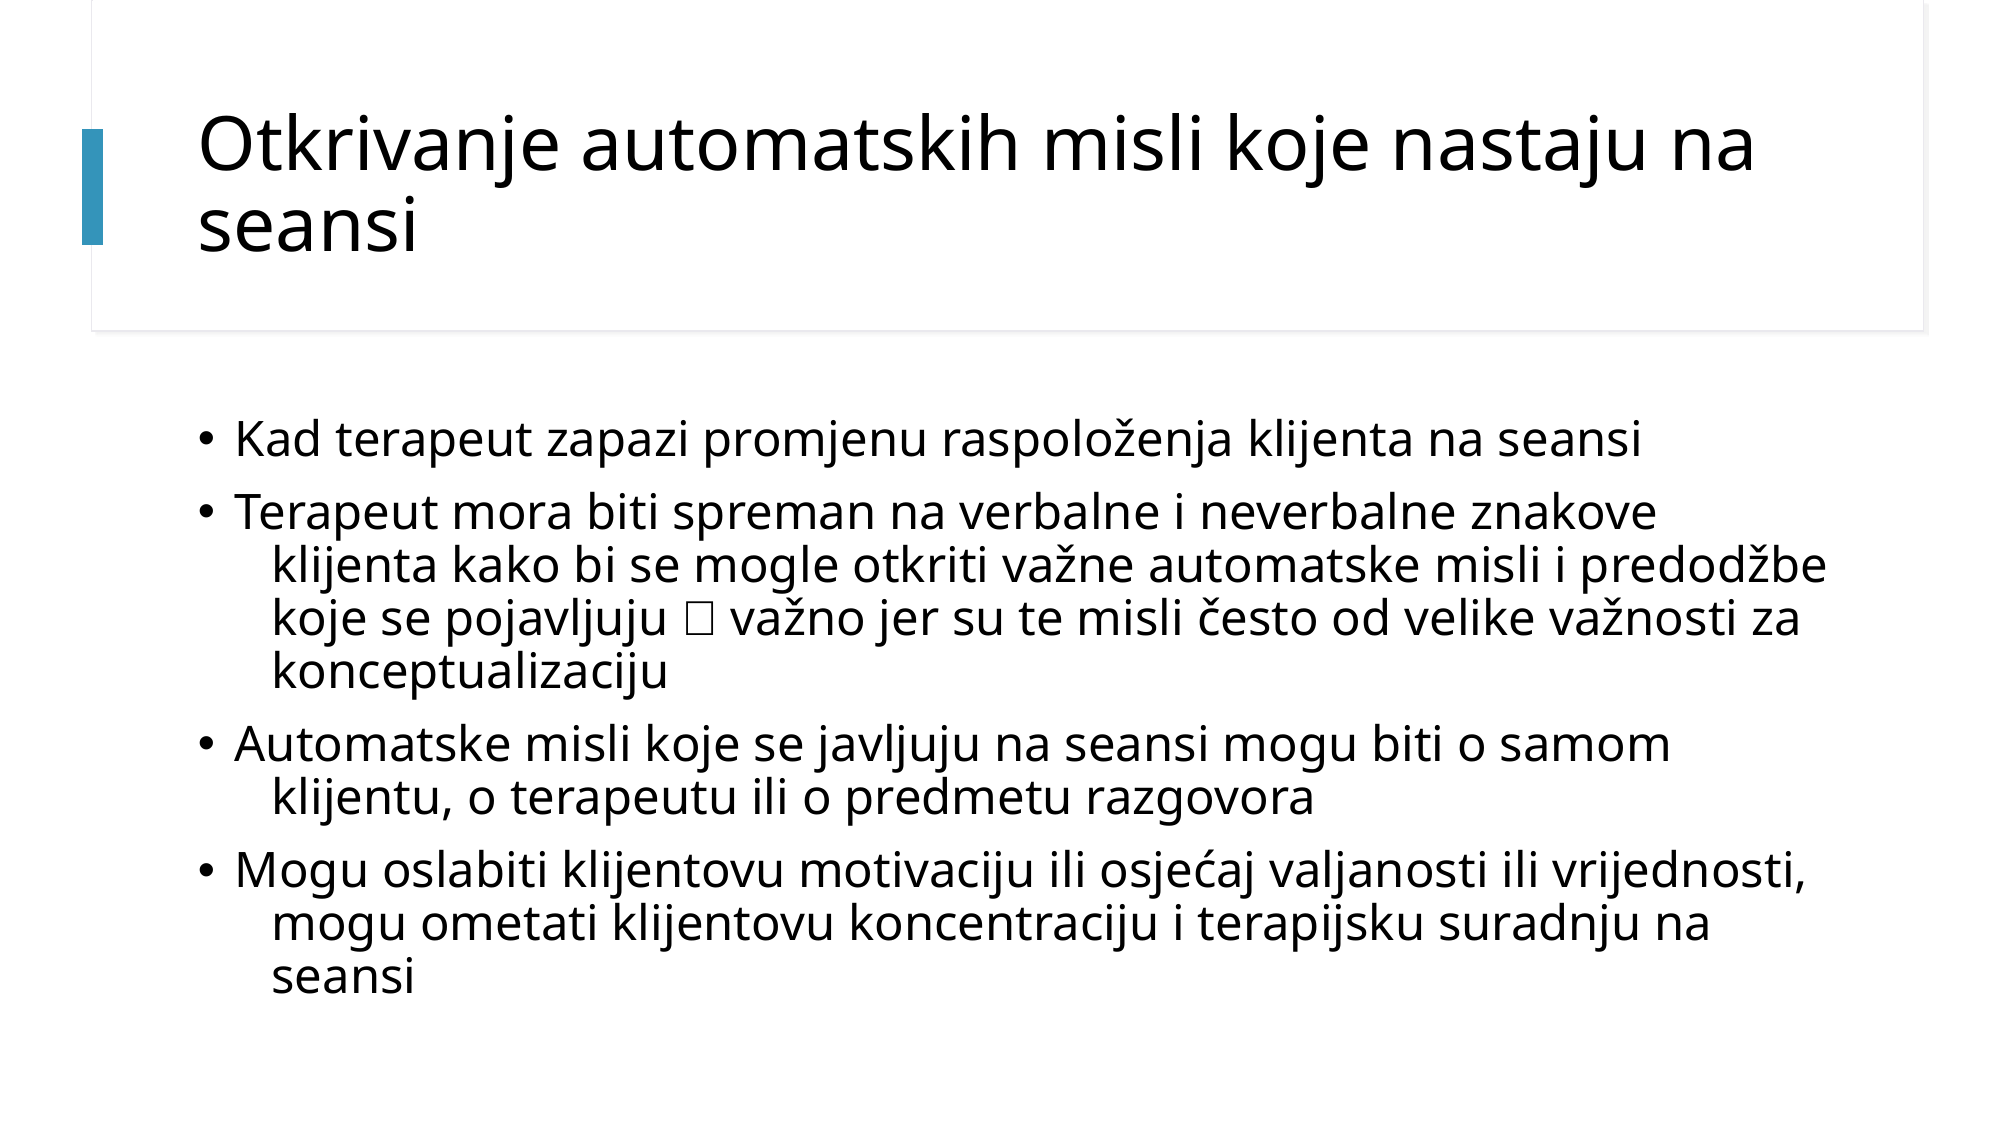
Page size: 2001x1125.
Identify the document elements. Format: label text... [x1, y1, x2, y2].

list Kad terapeut zapazi promjenu raspoloženja klijenta na seansi Terapeut mora biti spreman na verbalne i neverbalne znakove klijenta kako bi se mogle otkriti važne automatske misli i predodžbe koje se pojavljuju  važno jer su te misli često od velike važnosti za konceptualizaciju Automatske misli koje se javljuju na seansi mogu biti o samom klijentu, o terapeutu ili o predmetu razgovora Mogu oslabiti klijentovu motivaciju ili osjećaj valjanosti ili vrijednosti, mogu ometati klijentovu koncentraciju i terapijsku suradnju na seansi [183, 406, 1852, 1013]
title Otkrivanje automatskih misli koje nastaju na seansi [183, 90, 1852, 284]
